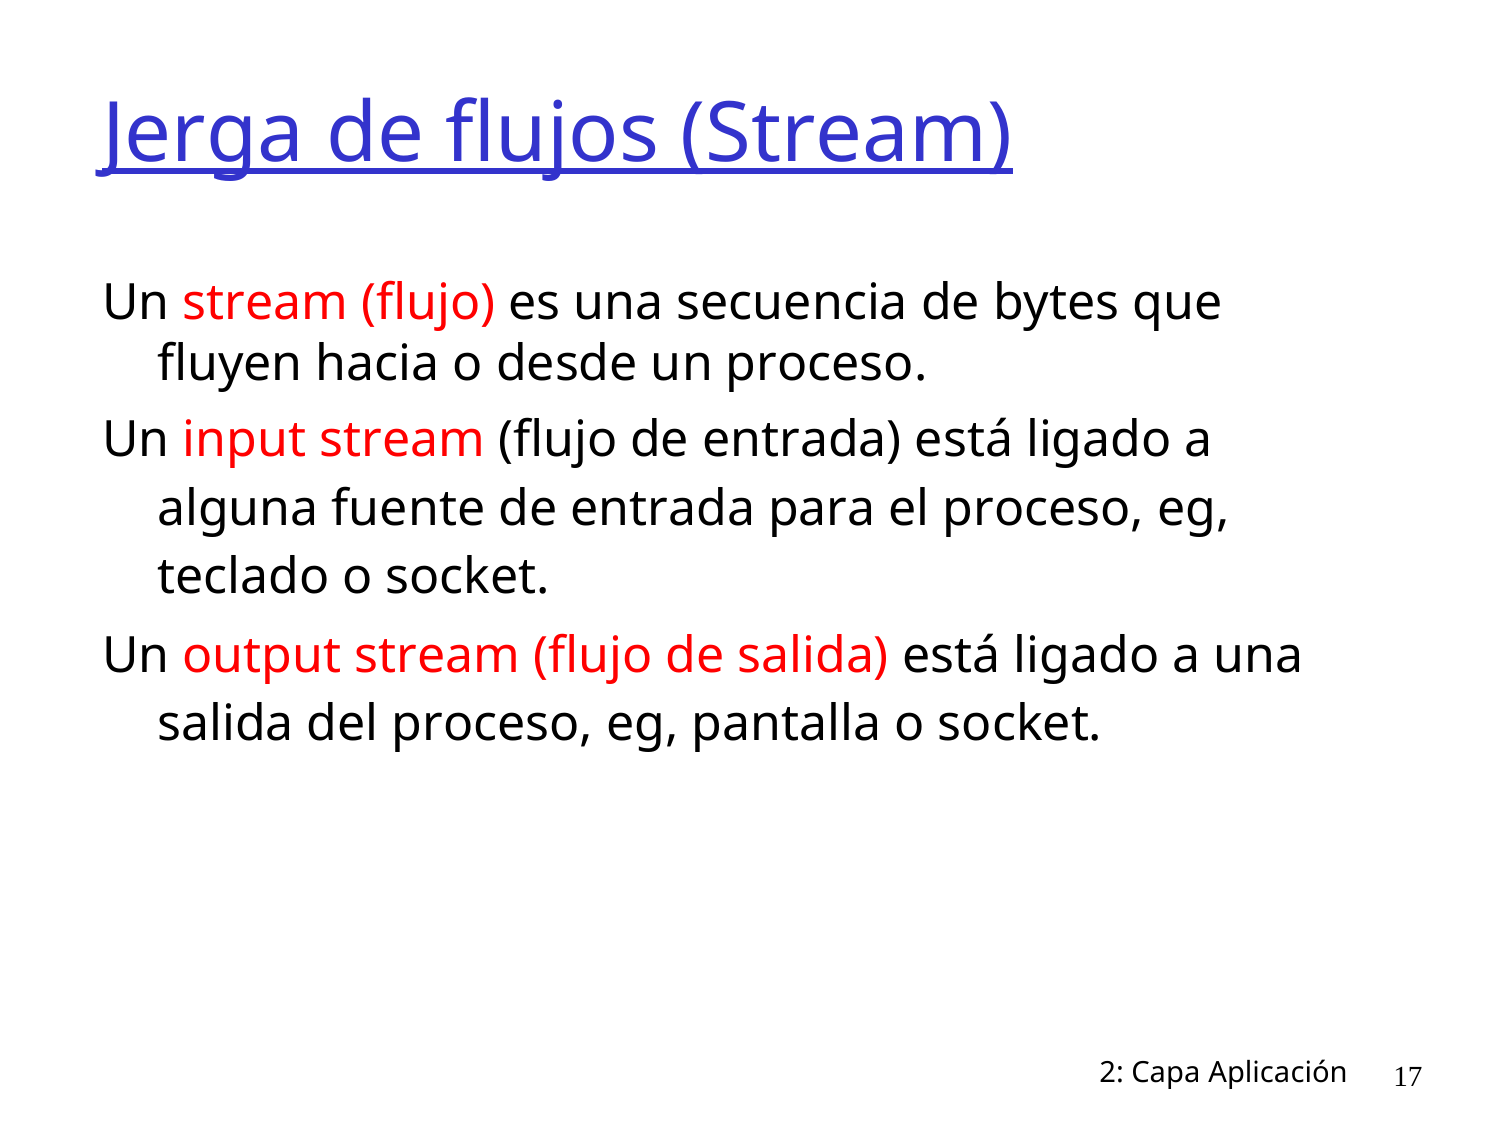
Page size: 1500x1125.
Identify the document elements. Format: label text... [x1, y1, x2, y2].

list Un stream (flujo) es una secuencia de bytes que fluyen hacia o desde un proceso. Un input stream (flujo de entrada) está ligado a alguna fuente de entrada para el proceso, eg, teclado o socket. Un output stream (flujo de salida) está ligado a una salida del proceso, eg, pantalla o socket. [87, 262, 1363, 1025]
title Jerga de flujos (Stream)‏ [87, 37, 1363, 225]
